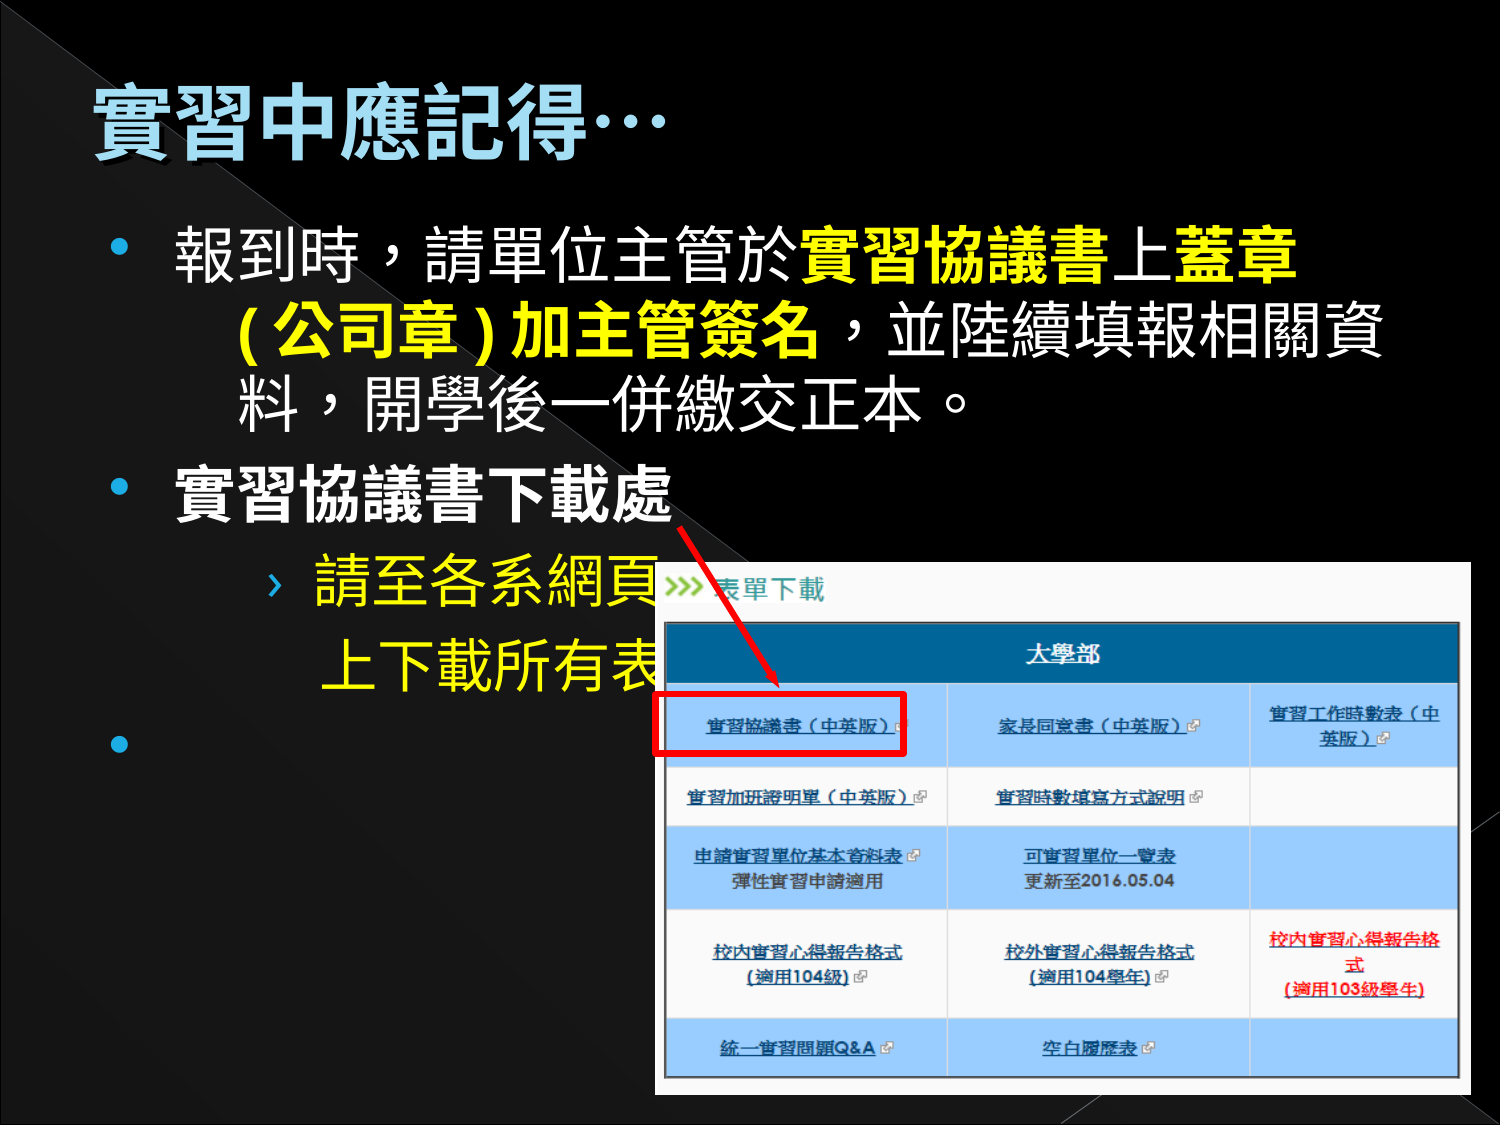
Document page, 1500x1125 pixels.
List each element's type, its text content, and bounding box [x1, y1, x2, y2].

list 報到時，請單位主管於實習協議書上蓋章(公司章)加主管簽名，並陸續填報相關資料，開學後一併繳交正本。 實習協議書下載處 請至各系網頁 上下載所有表格 [75, 208, 1426, 1059]
title 實習中應記得… [75, 43, 1426, 197]
picture [655, 562, 1471, 1095]
picture [659, 697, 900, 750]
picture [1028, 643, 1100, 664]
